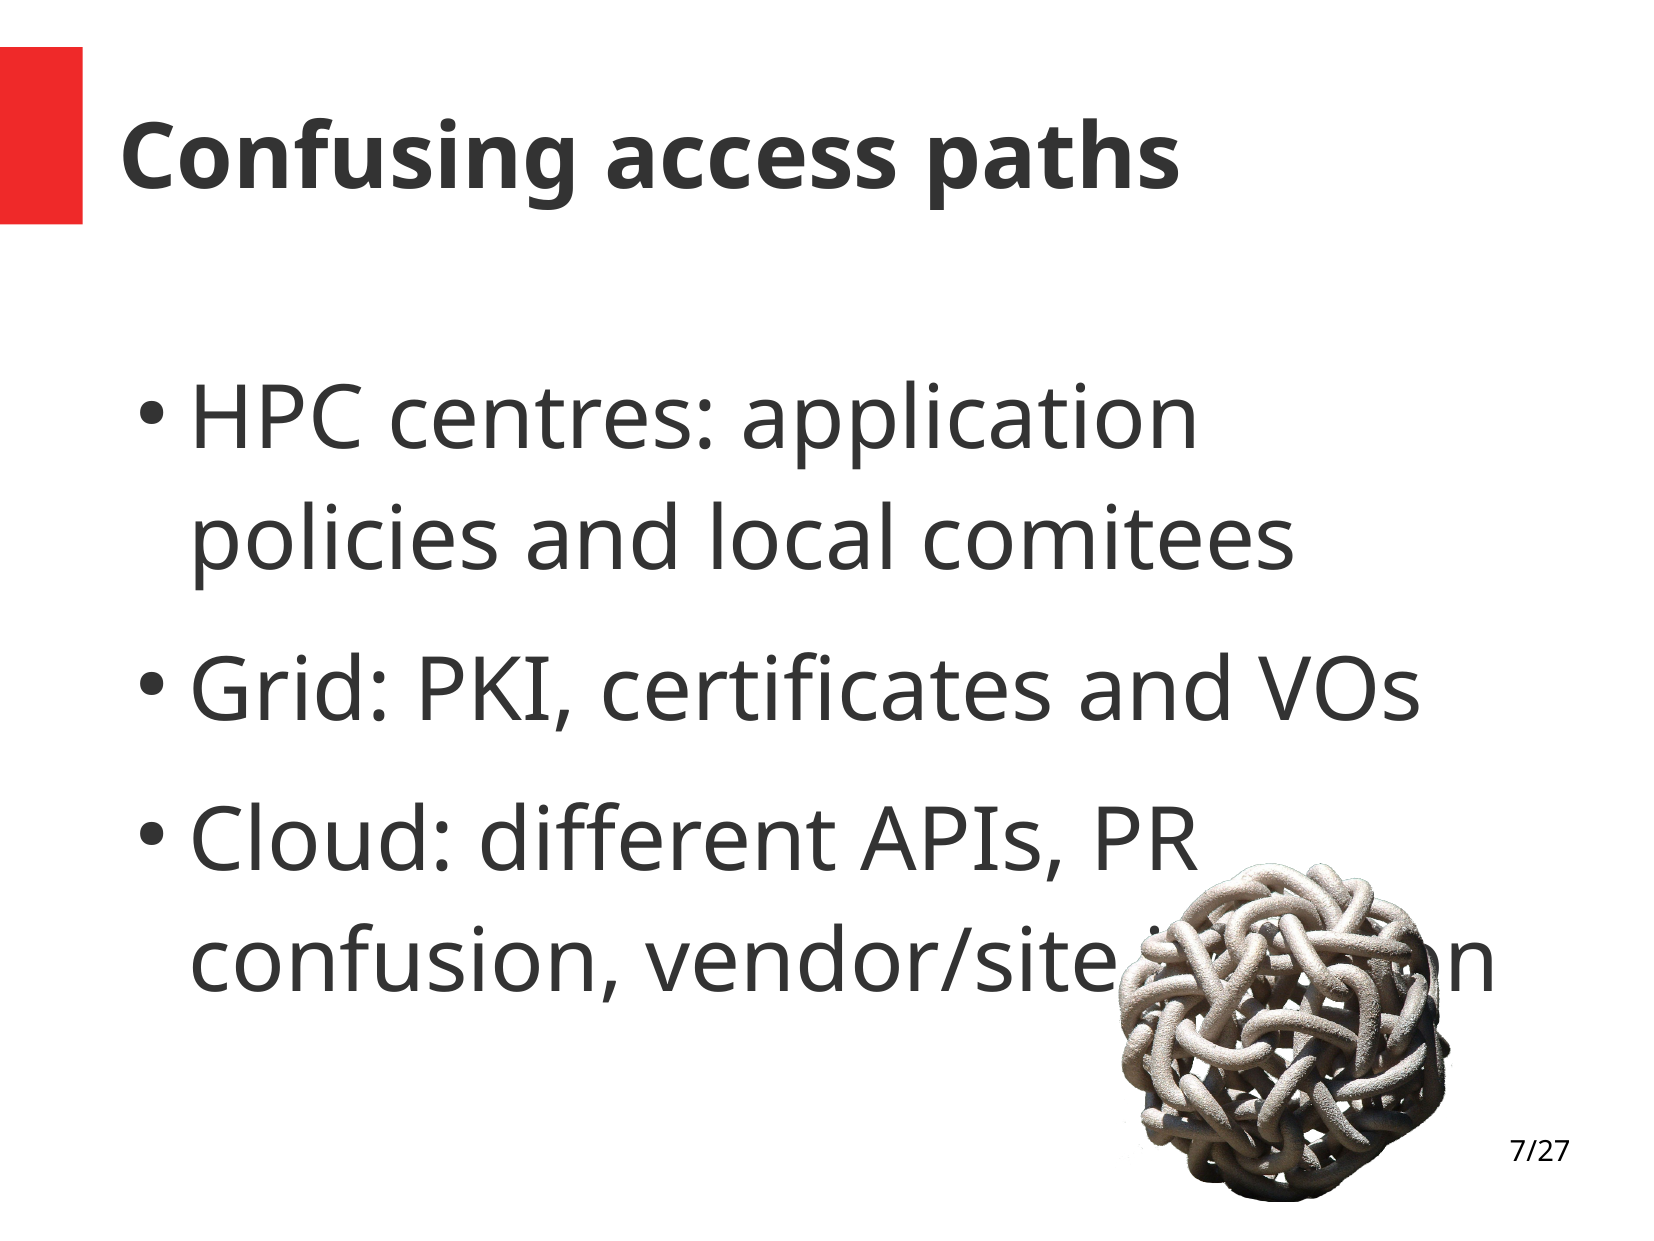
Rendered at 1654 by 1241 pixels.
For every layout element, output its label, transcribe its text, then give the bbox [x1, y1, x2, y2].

list HPC centres: application policies and local comitees Grid: PKI, certificates and VOs Cloud: different APIs, PR confusion, vendor/site isolation [118, 354, 1536, 1074]
picture [1115, 858, 1453, 1205]
title Confusing access paths [118, 49, 1571, 257]
